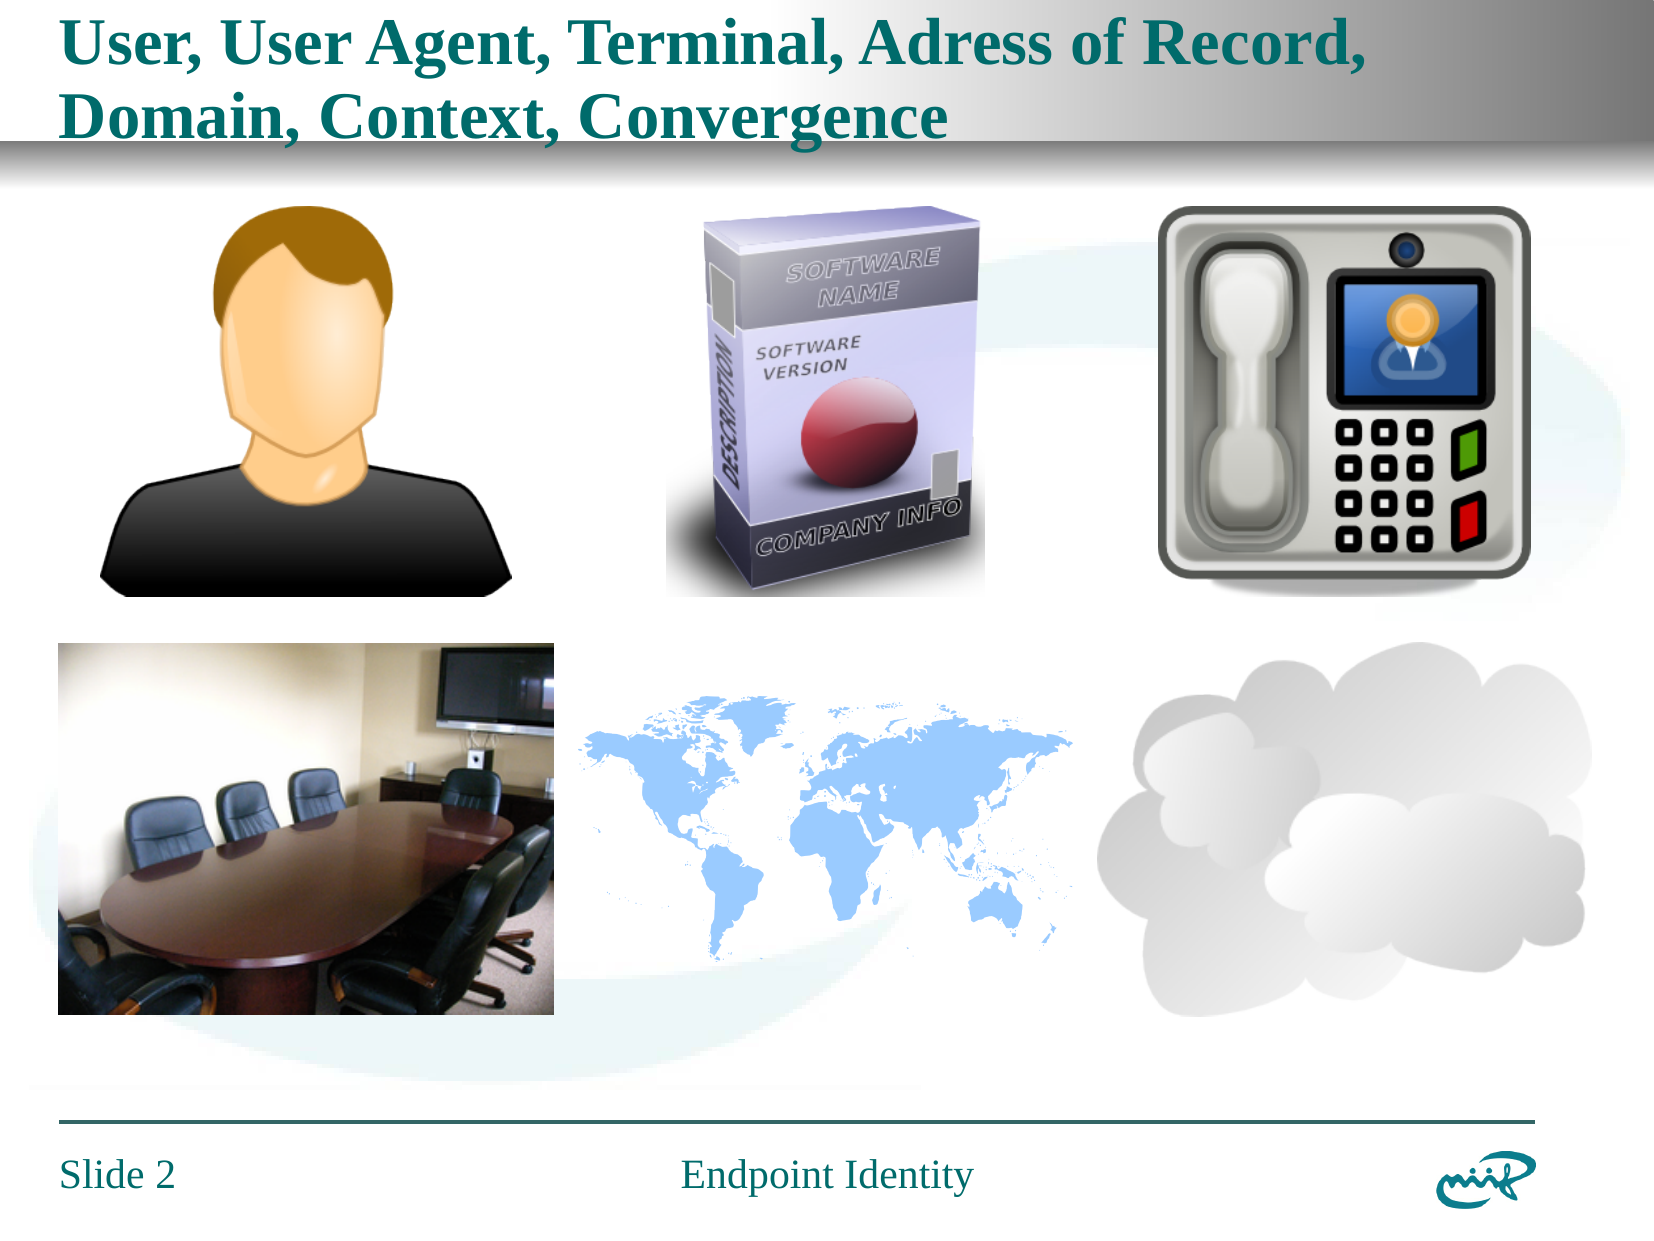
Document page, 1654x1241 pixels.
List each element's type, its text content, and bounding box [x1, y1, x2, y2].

picture [1436, 1151, 1536, 1209]
picture [29, 643, 1073, 1090]
picture [1097, 642, 1592, 1017]
title User, User Agent, Terminal, Adress of Record, Domain, Context, Convergence [59, 4, 1418, 153]
picture [100, 206, 512, 598]
picture [666, 206, 1630, 621]
